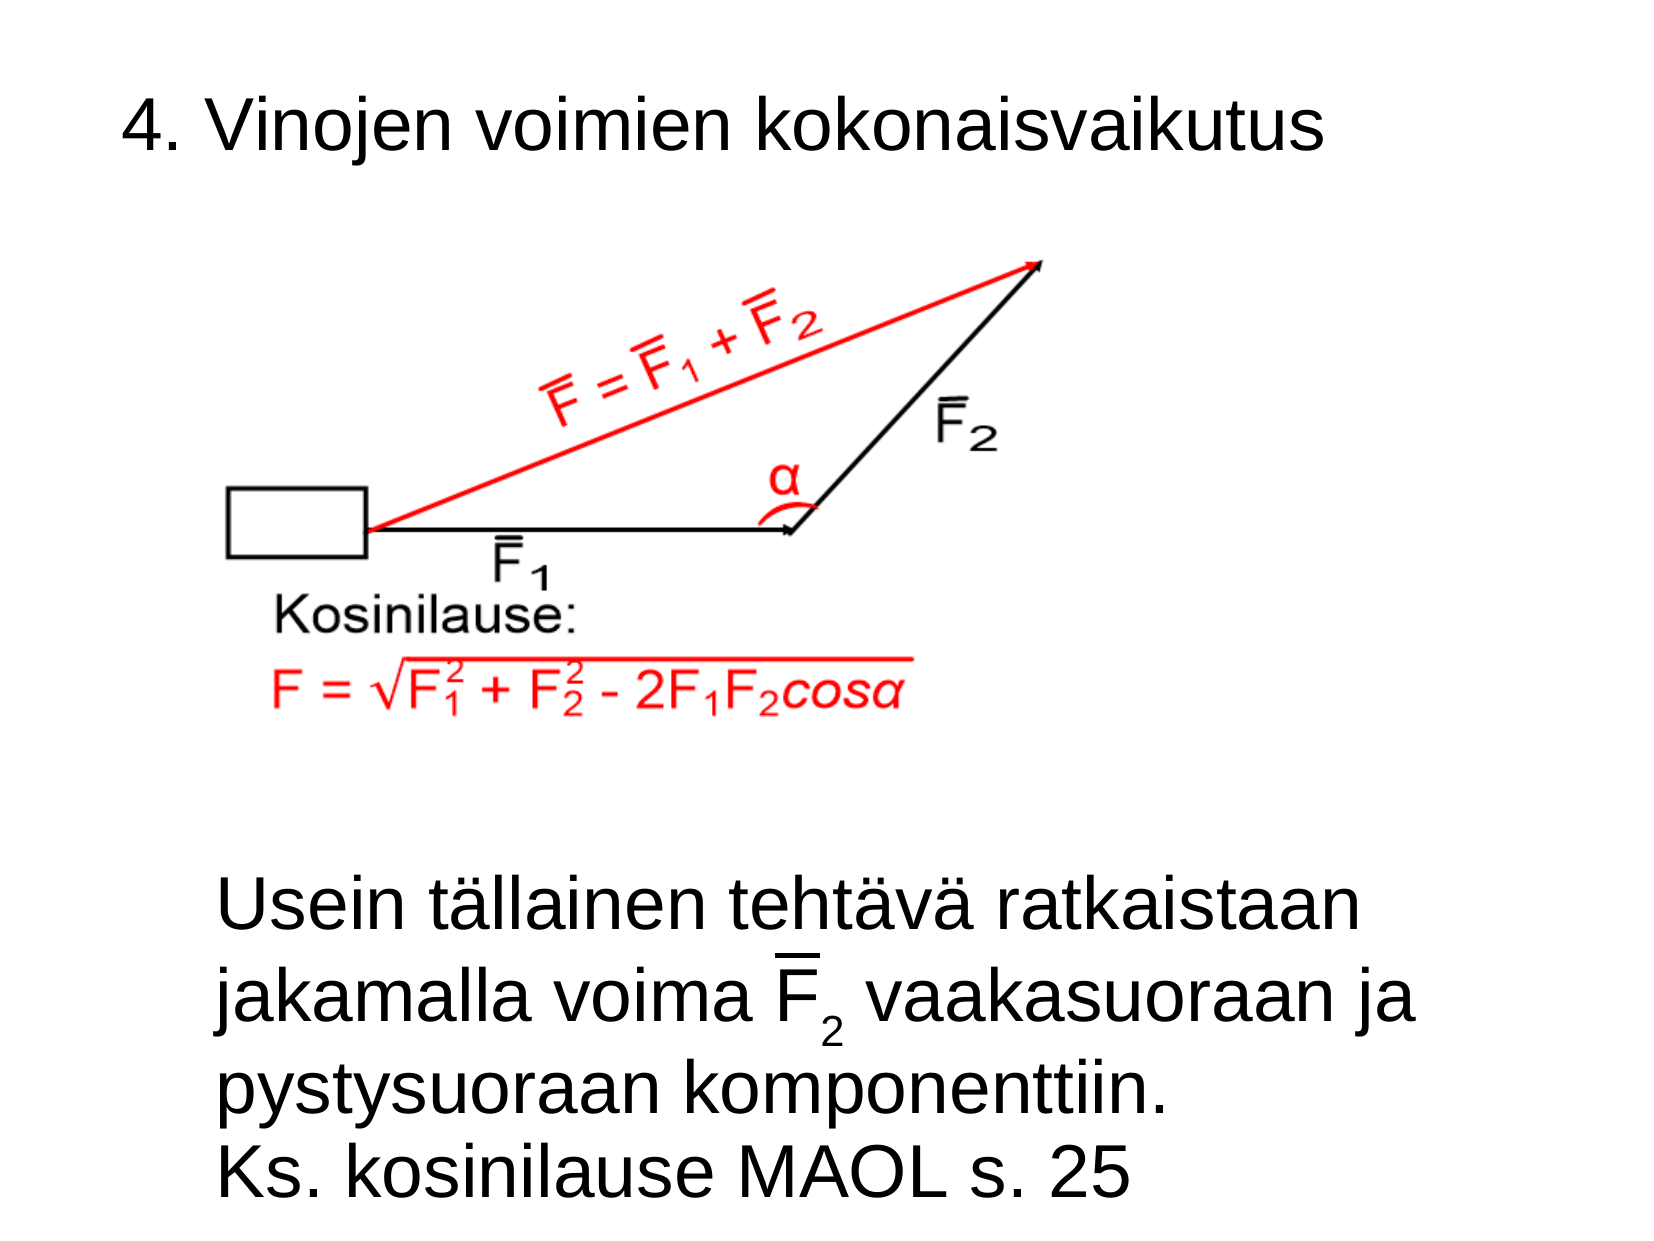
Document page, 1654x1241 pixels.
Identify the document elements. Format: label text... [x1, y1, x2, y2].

text_box 4. Vinojen voimien kokonaisvaikutus [106, 70, 1548, 187]
text_box Usein tällainen tehtävä ratkaistaan jakamalla voima F2 vaakasuoraan ja pystysuoraan komponenttiin. Ks. kosinilause MAOL s. 25 [200, 849, 1536, 1201]
picture [178, 213, 1087, 780]
